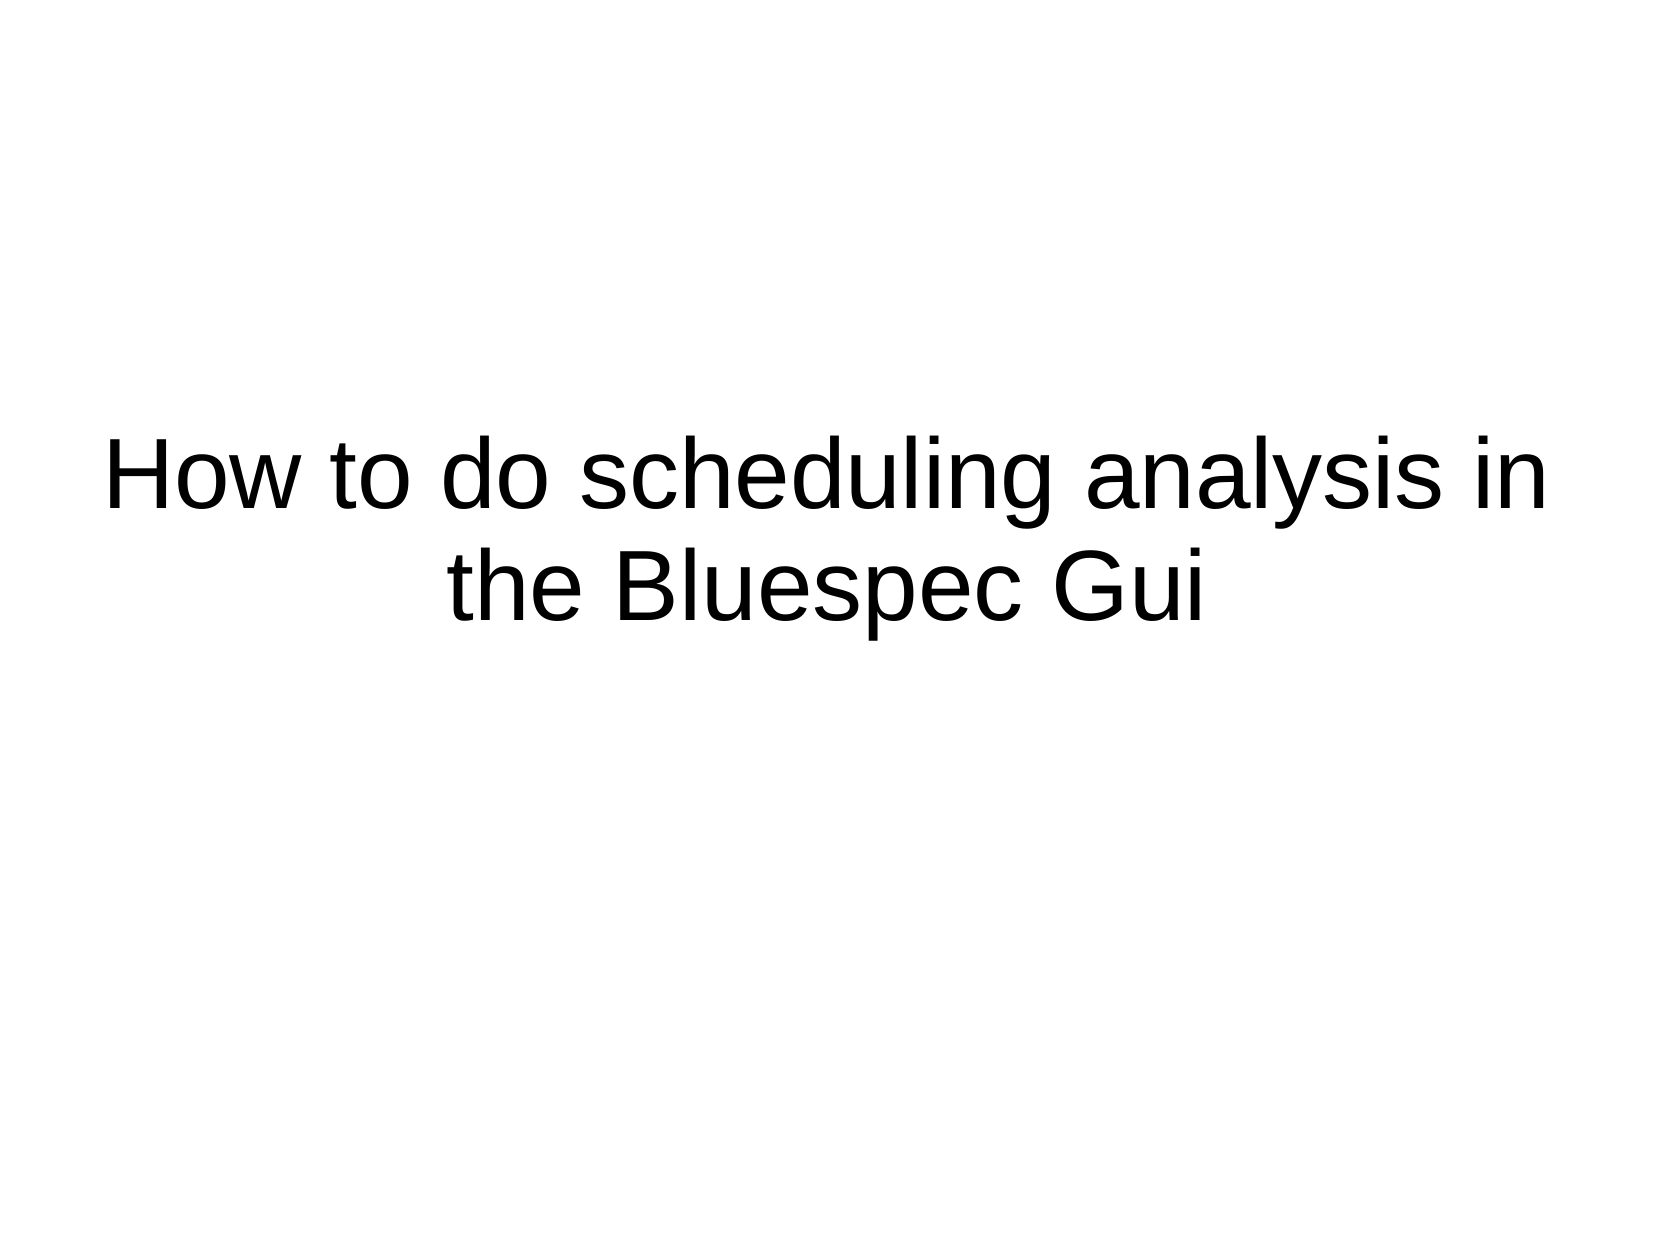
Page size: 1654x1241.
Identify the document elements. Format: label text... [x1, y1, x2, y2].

subtitle How to do scheduling analysis in the Bluespec Gui [82, 49, 1571, 1010]
